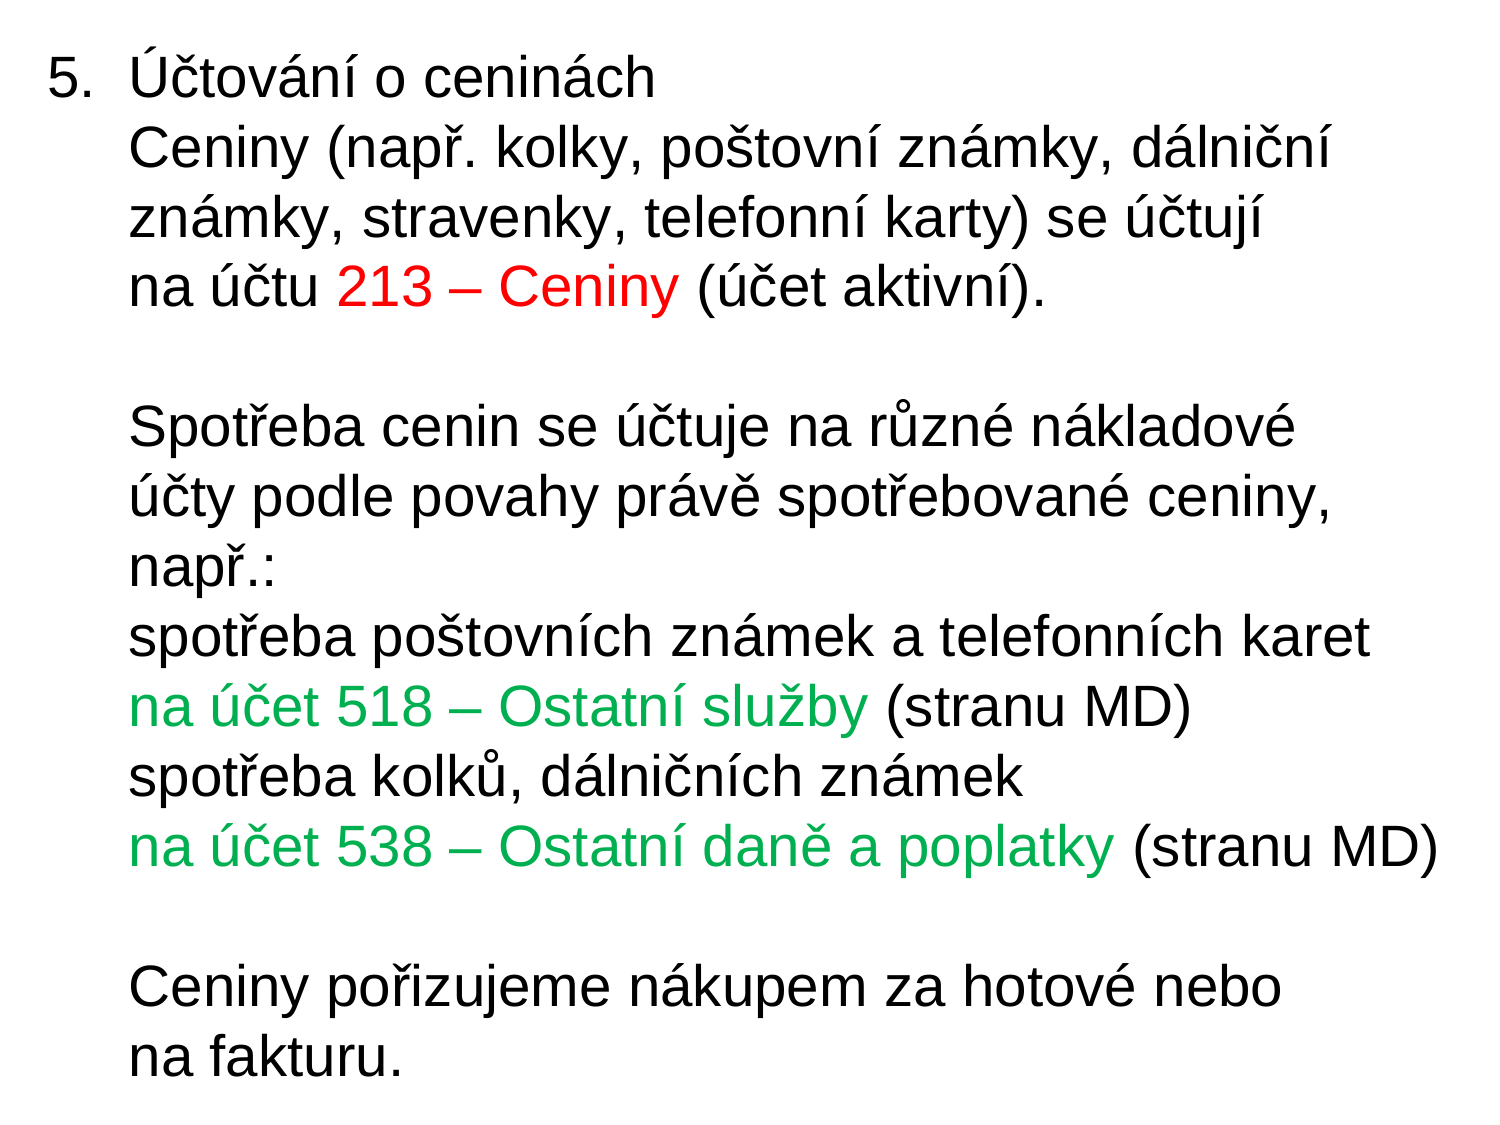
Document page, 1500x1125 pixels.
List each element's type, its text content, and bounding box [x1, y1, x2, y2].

text_box 5. Účtování o ceninách Ceniny (např. kolky, poštovní známky, dálniční známky, stravenky, telefonní karty) se účtují na účtu 213 – Ceniny (účet aktivní). Spotřeba cenin se účtuje na různé nákladové účty podle povahy právě spotřebované ceniny, např.: spotřeba poštovních známek a telefonních karet na účet 518 – Ostatní služby (stranu MD) spotřeba kolků, dálničních známek na účet 538 – Ostatní daně a poplatky (stranu MD) Ceniny pořizujeme nákupem za hotové nebo na fakturu. [0, 31, 1477, 1097]
